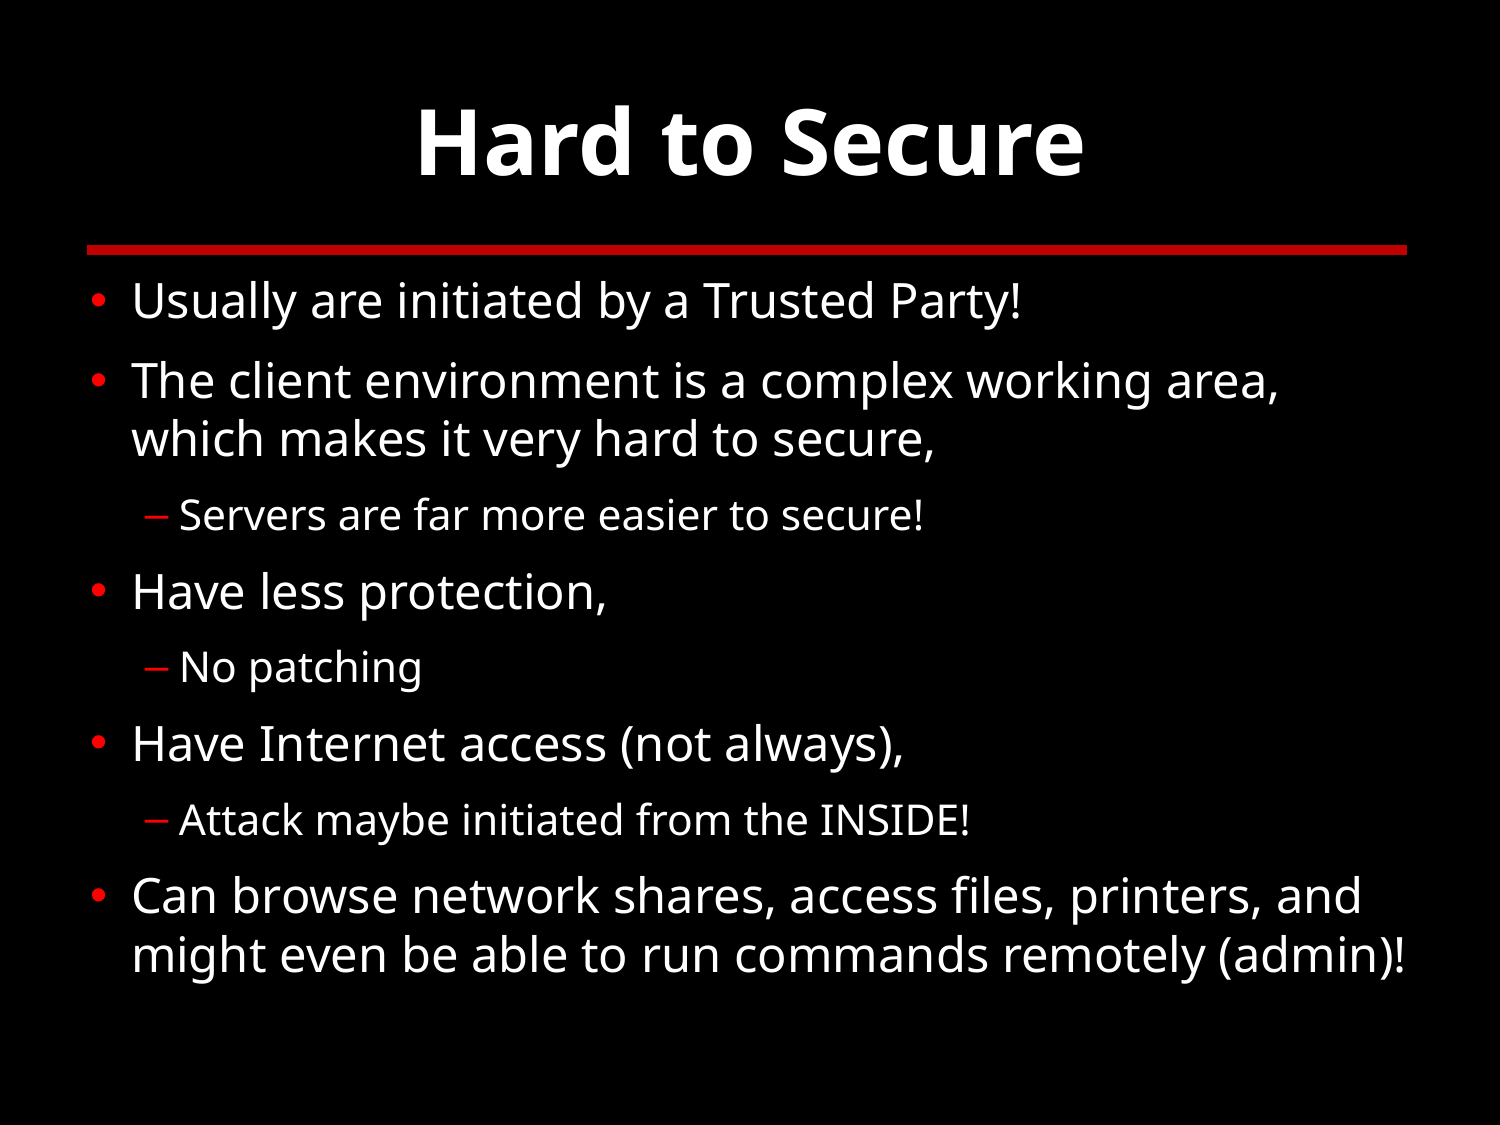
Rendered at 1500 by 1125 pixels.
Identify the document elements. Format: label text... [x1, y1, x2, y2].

title Hard to Secure [75, 45, 1425, 233]
list Usually are initiated by a Trusted Party! The client environment is a complex working area, which makes it very hard to secure, Servers are far more easier to secure! Have less protection, No patching Have Internet access (not always), Attack maybe initiated from the INSIDE! Can browse network shares, access files, printers, and might even be able to run commands remotely (admin)! [75, 262, 1425, 1005]
